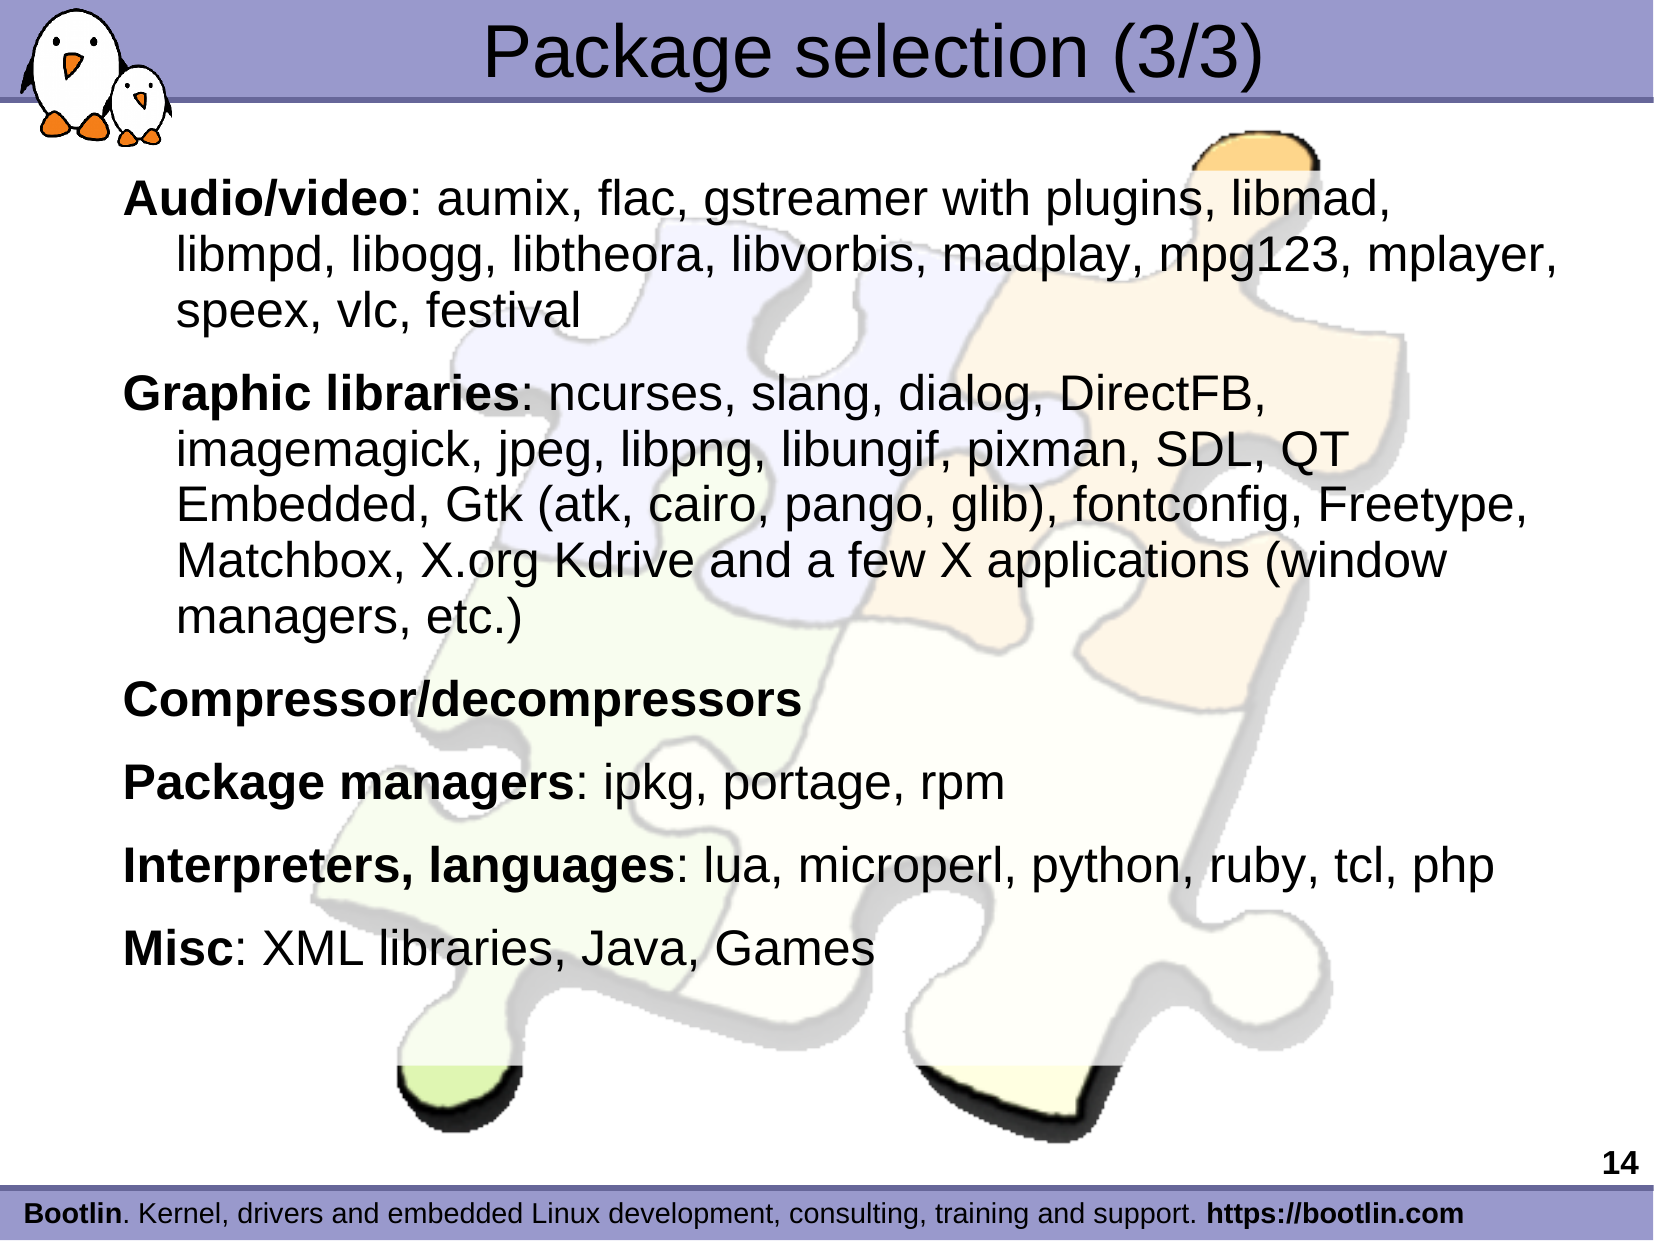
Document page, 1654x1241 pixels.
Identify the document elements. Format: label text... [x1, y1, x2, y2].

picture [287, 1066, 1432, 1176]
title Package selection (3/3) [197, 5, 1551, 97]
picture [20, 8, 172, 147]
picture [287, 110, 1432, 170]
list Audio/video: aumix, flac, gstreamer with plugins, libmad, libmpd, libogg, libtheora, libvorbis, madplay, mpg123, mplayer, speex, vlc, festival Graphic libraries: ncurses, slang, dialog, DirectFB, imagemagick, jpeg, libpng, libungif, pixman, SDL, QT Embedded, Gtk (atk, cairo, pango, glib), fontconfig, Freetype, Matchbox, X.org Kdrive and a few X applications (window managers, etc.) Compressor/decompressors Package managers: ipkg, portage, rpm Interpreters, languages: lua, microperl, python, ruby, tcl, php Misc: XML libraries, Java, Games [105, 170, 1567, 1066]
